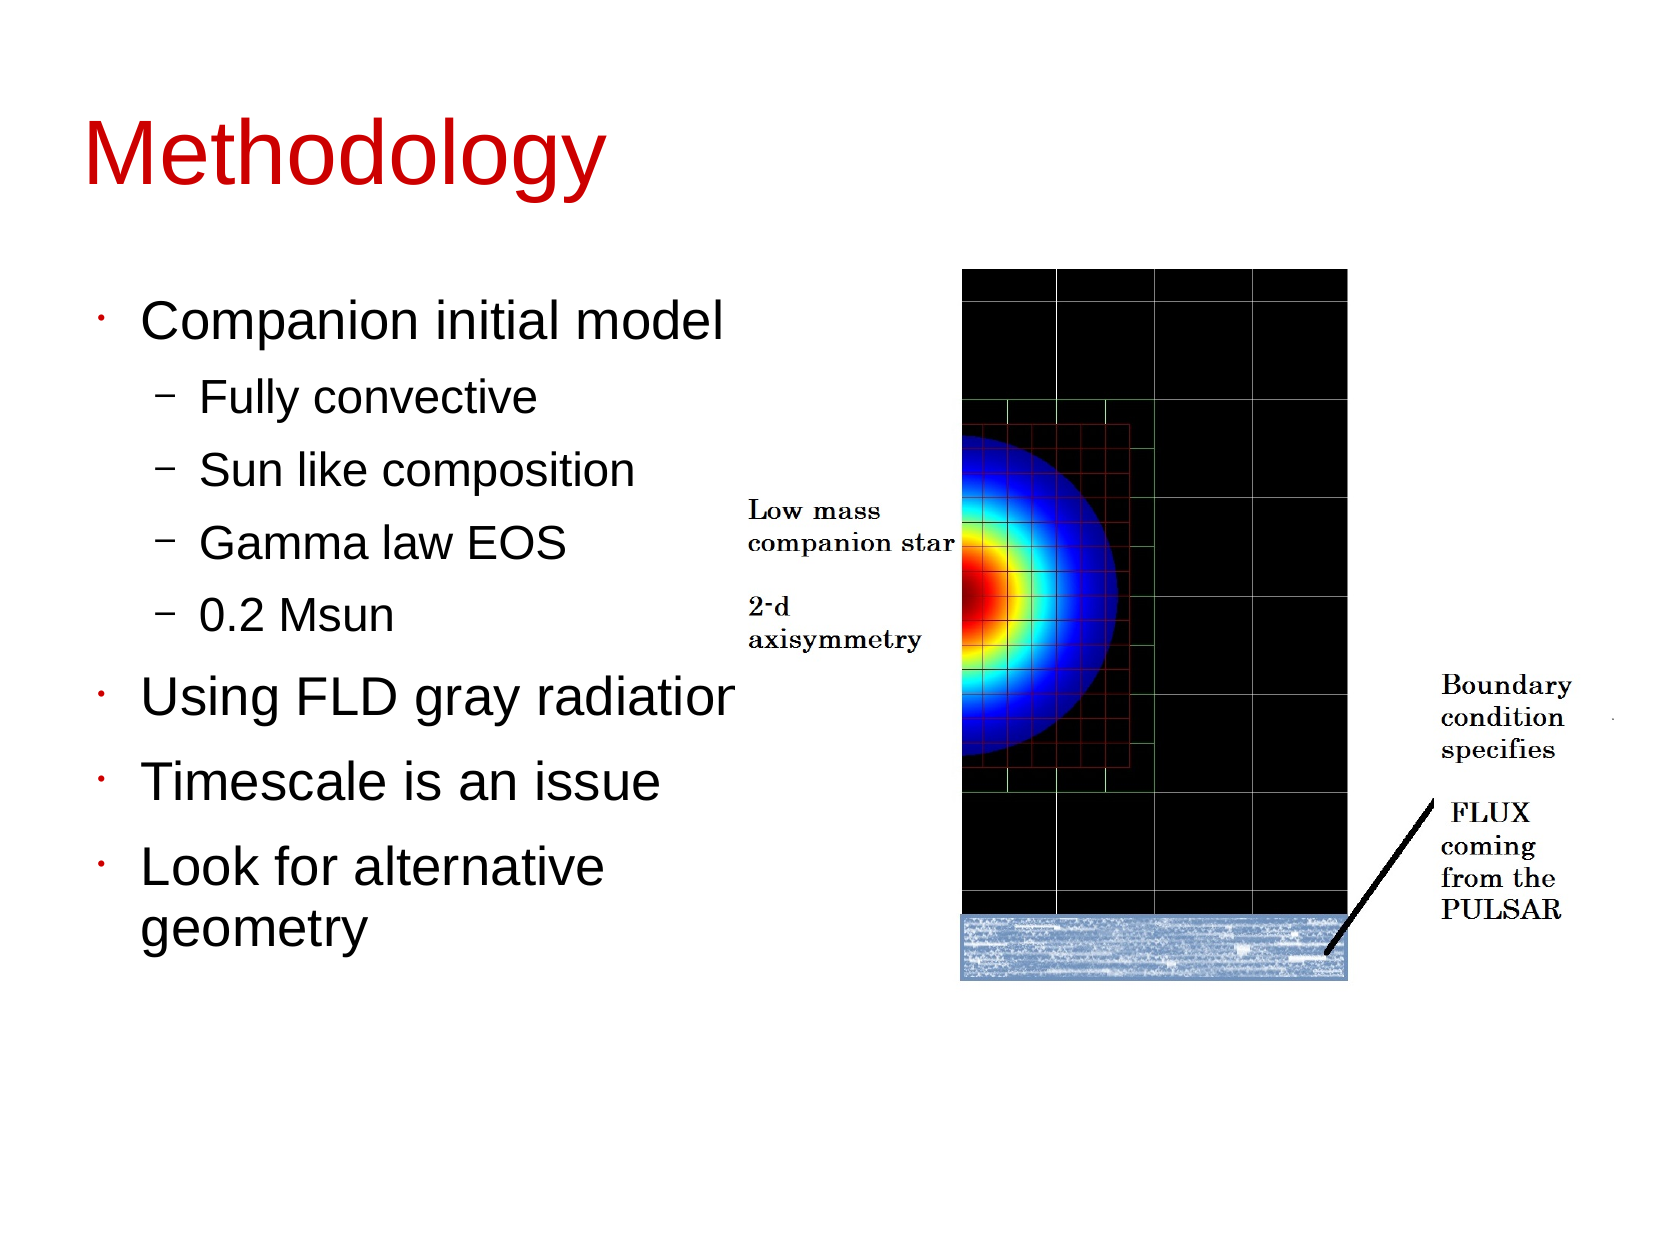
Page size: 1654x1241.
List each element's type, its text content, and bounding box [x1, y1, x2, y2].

picture [735, 269, 1614, 1031]
title Methodology [82, 49, 1571, 257]
list Companion initial model Fully convective Sun like composition Gamma law EOS 0.2 Msun Using FLD gray radiation Timescale is an issue Look for alternative geometry [82, 290, 735, 1010]
